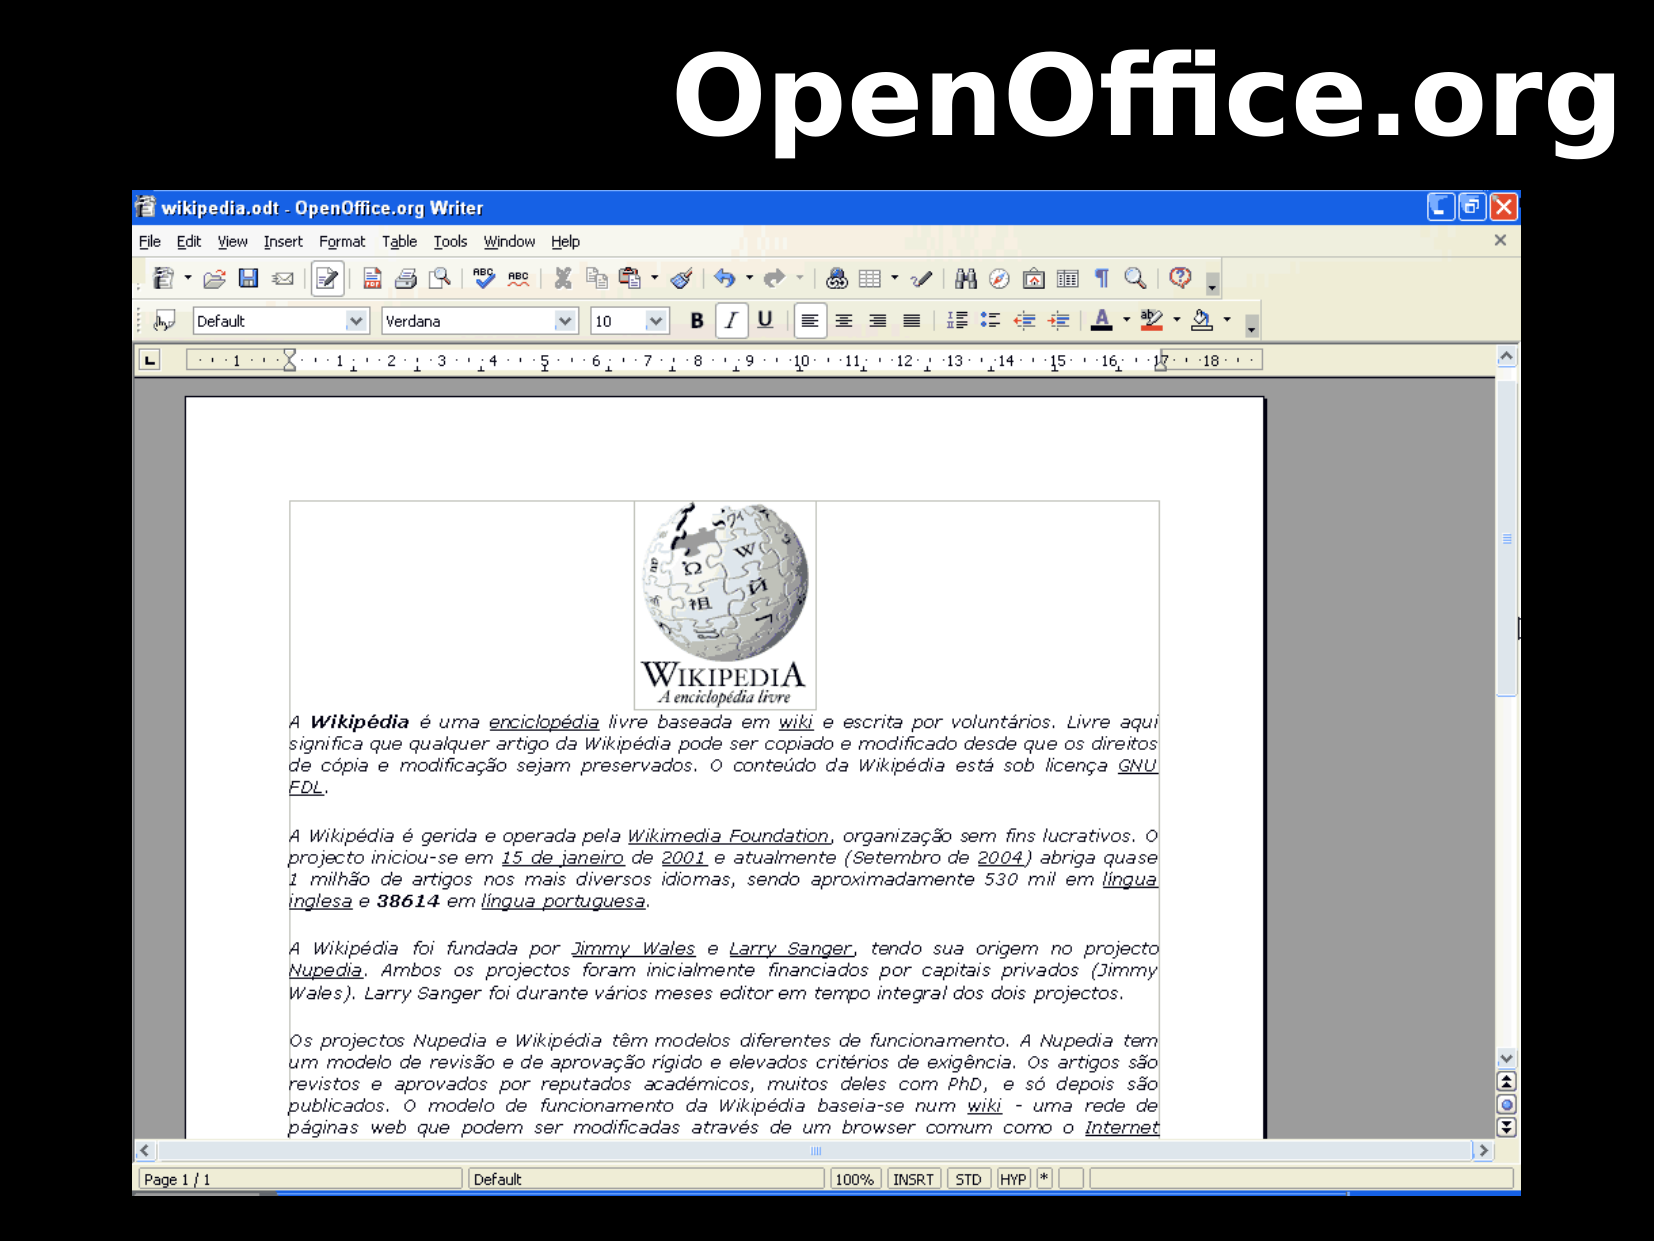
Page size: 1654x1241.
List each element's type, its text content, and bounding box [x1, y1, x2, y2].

text_box [0, 0, 1654, 1241]
title OpenOffice.org [208, 31, 1625, 163]
picture [132, 190, 1521, 1196]
